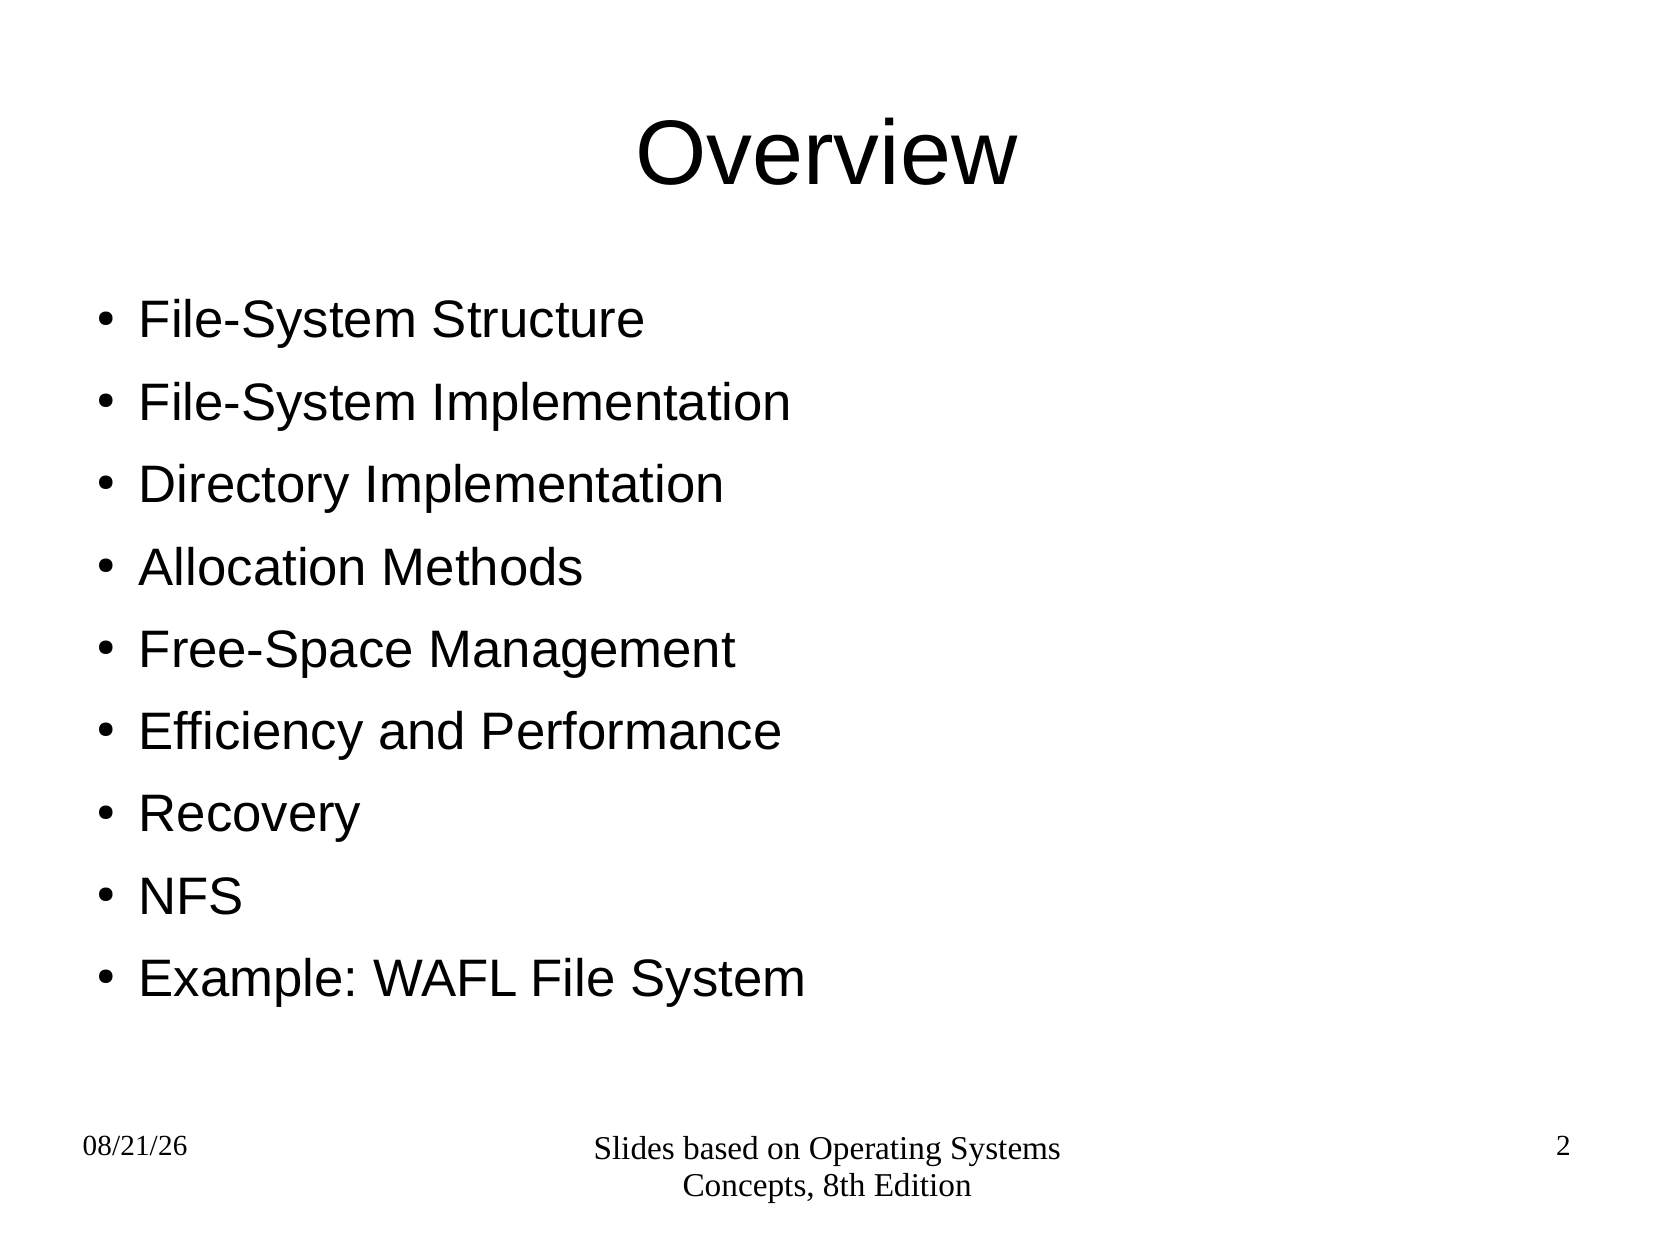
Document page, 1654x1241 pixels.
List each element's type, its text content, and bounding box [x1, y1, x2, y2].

list File-System Structure File-System Implementation Directory Implementation Allocation Methods Free-Space Management Efficiency and Performance Recovery NFS Example: WAFL File System [82, 290, 1571, 1010]
title Overview [82, 49, 1571, 257]
